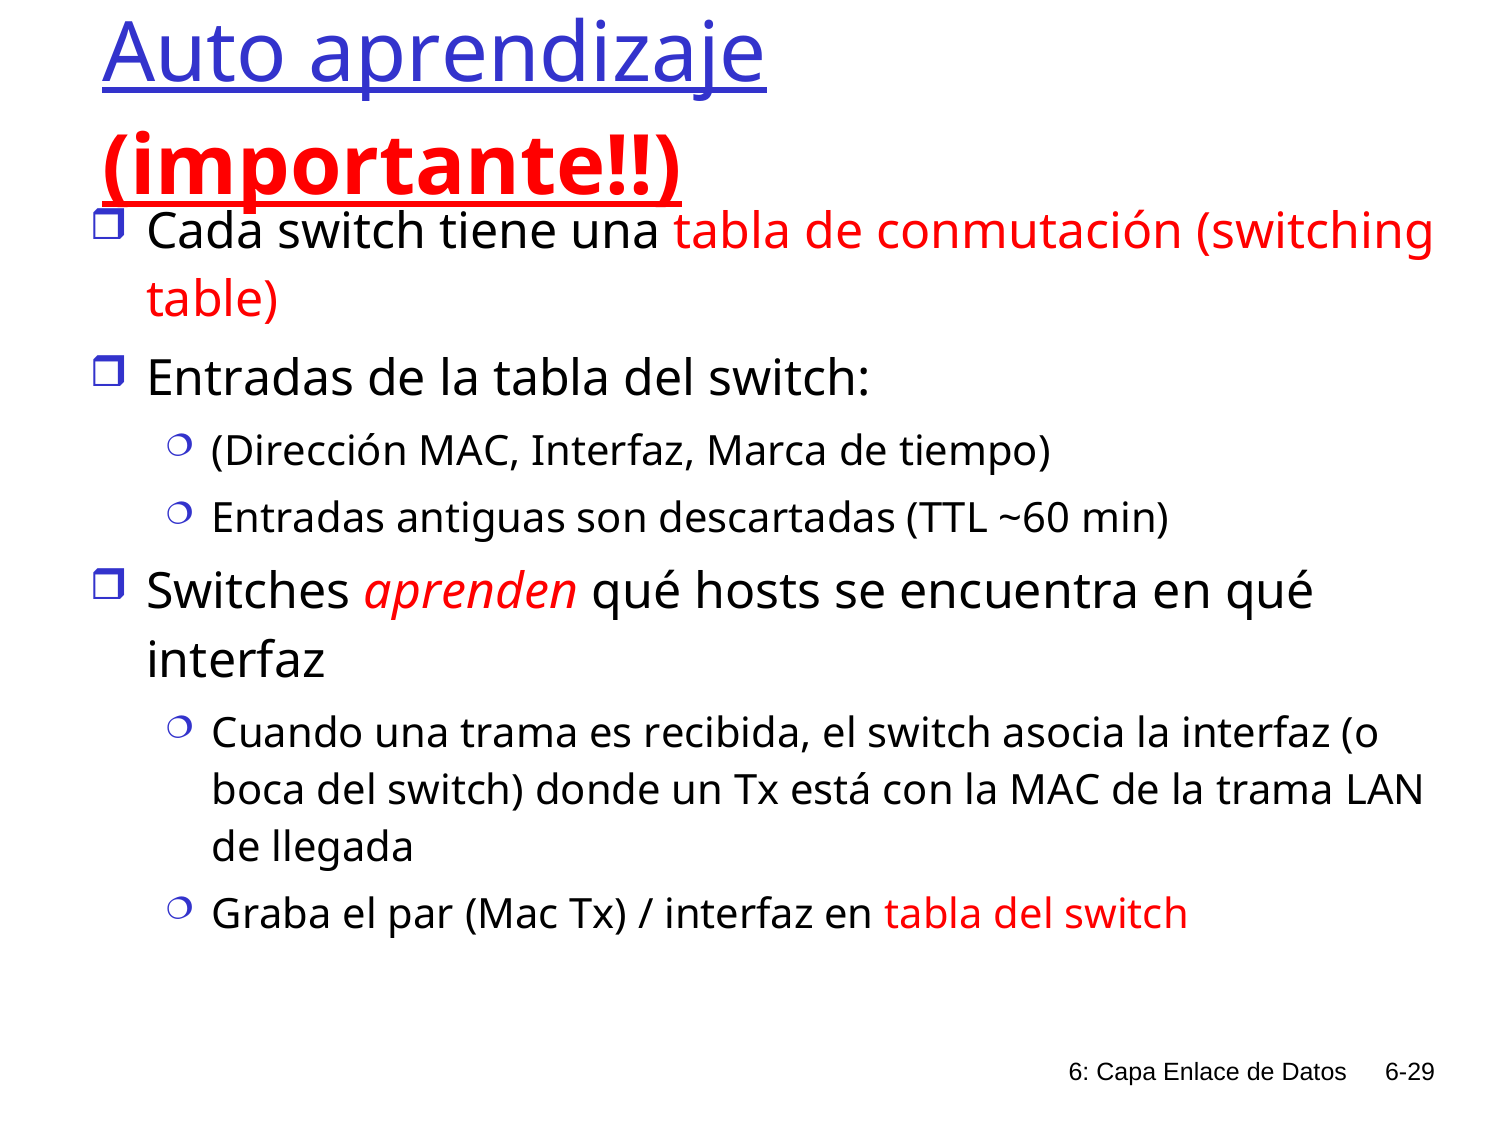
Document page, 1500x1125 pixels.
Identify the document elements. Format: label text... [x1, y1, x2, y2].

list Cada switch tiene una tabla de conmutación (switching table) Entradas de la tabla del switch: (Dirección MAC, Interfaz, Marca de tiempo) Entradas antiguas son descartadas (TTL ~60 min) Switches aprenden qué hosts se encuentra en qué interfaz Cuando una trama es recibida, el switch asocia la interfaz (o boca del switch) donde un Tx está con la MAC de la trama LAN de llegada Graba el par (Mac Tx) / interfaz en tabla del switch [75, 187, 1463, 1013]
title Auto aprendizaje (importante!!) [87, 23, 1363, 187]
